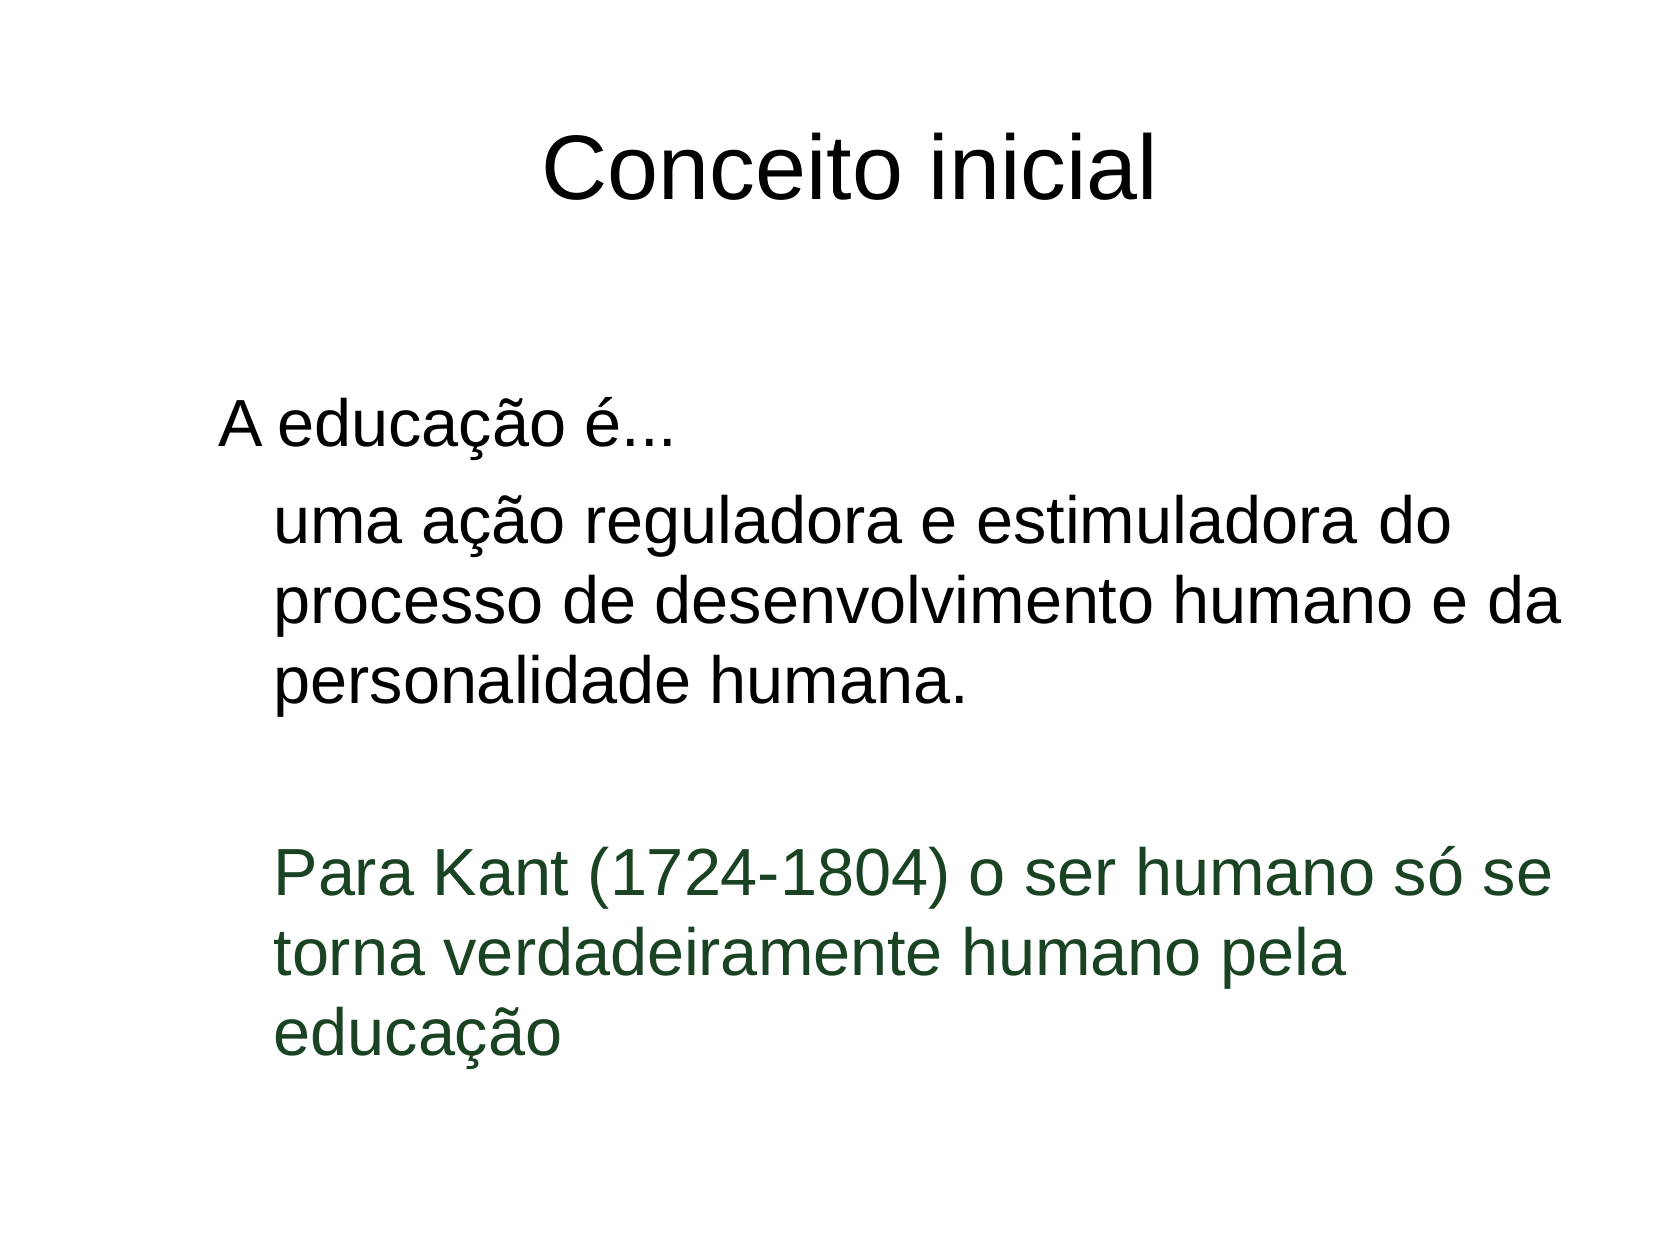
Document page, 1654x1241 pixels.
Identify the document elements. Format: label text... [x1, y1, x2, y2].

title Conceito inicial [147, 59, 1554, 266]
list A educação é... uma ação reguladora e estimuladora do processo de desenvolvimento humano e da personalidade humana. Para Kant (1724-1804) o ser humano só se torna verdadeiramente humano pela educação [202, 372, 1609, 1115]
